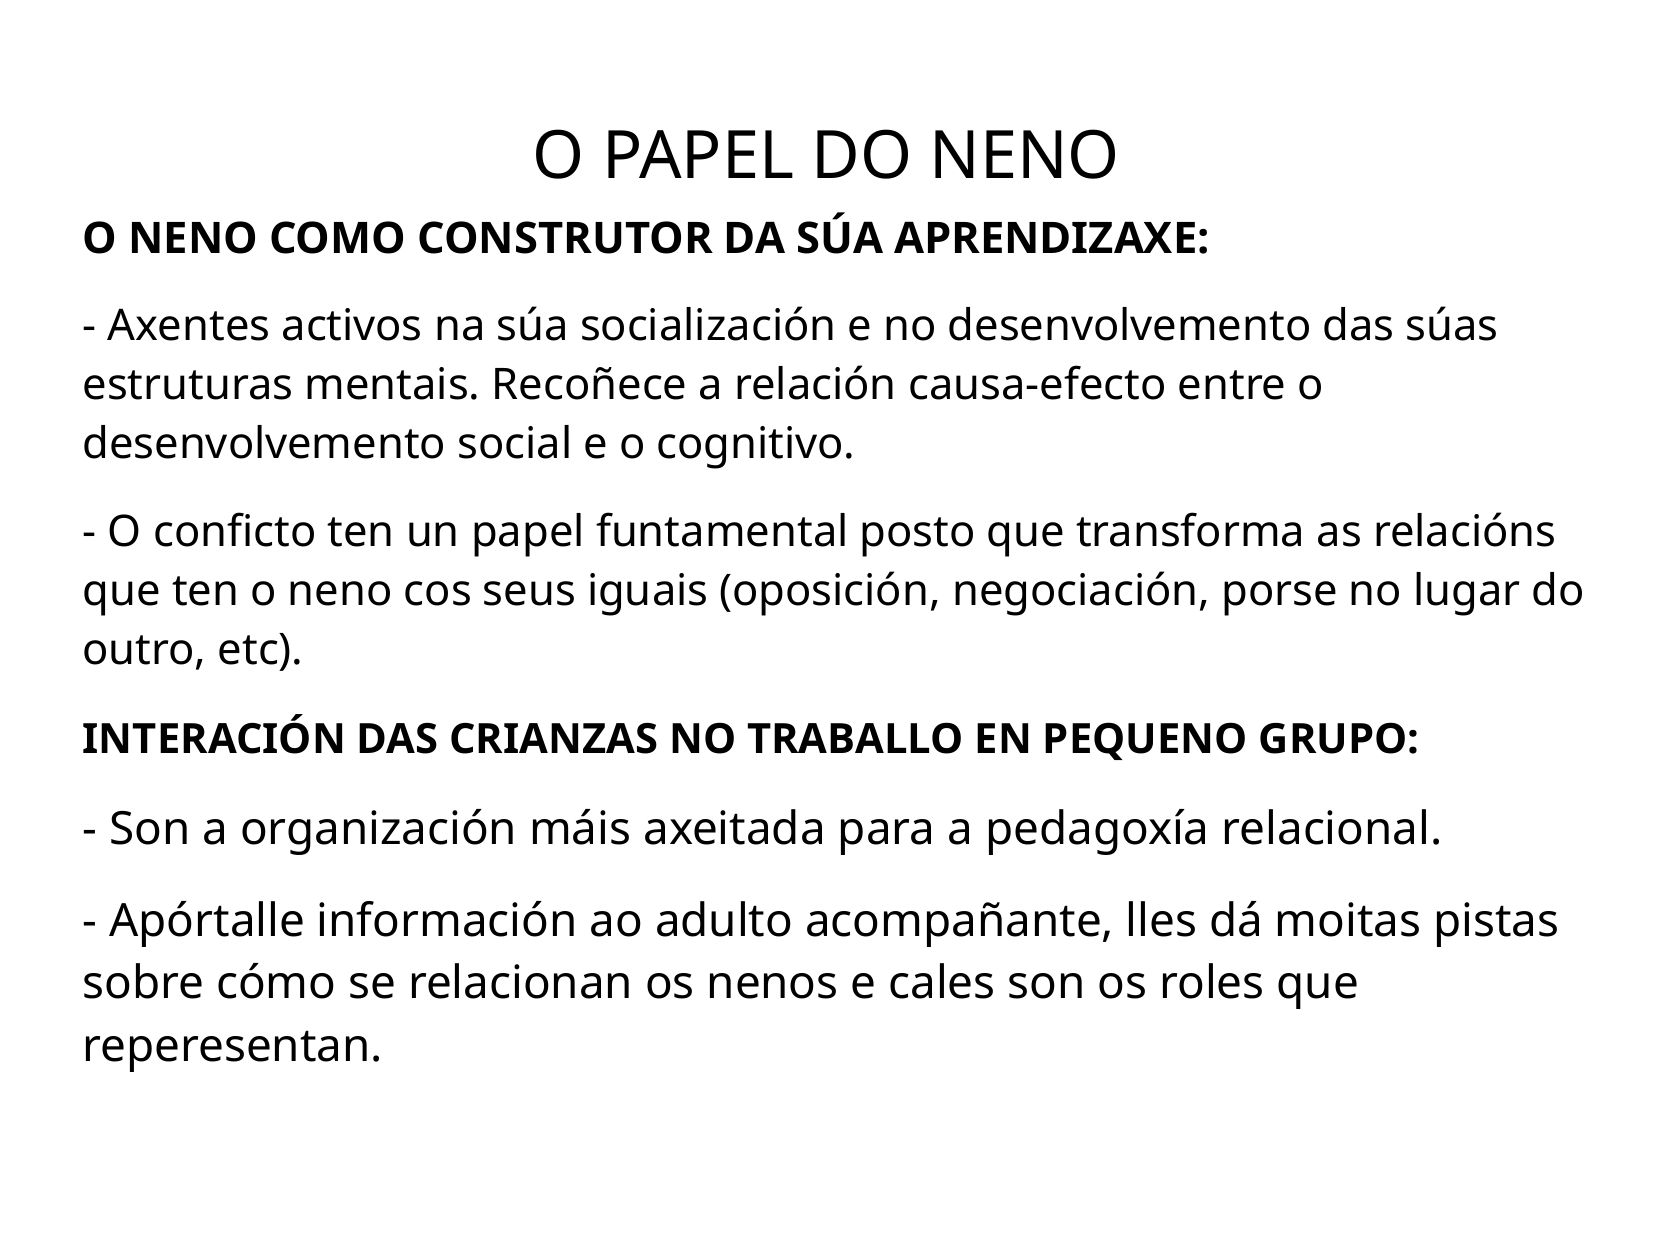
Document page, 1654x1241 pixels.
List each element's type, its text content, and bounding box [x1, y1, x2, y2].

list O NENO COMO CONSTRUTOR DA SÚA APRENDIZAXE: - Axentes activos na súa socialización e no desenvolvemento das súas estruturas mentais. Recoñece a relación causa-efecto entre o desenvolvemento social e o cognitivo. - O conficto ten un papel funtamental posto que transforma as relacións que ten o neno cos seus iguais (oposición, negociación, porse no lugar do outro, etc). [82, 206, 1595, 680]
title O PAPEL DO NENO [82, 49, 1571, 206]
list INTERACIÓN DAS CRIANZAS NO TRABALLO EN PEQUENO GRUPO: - Son a organización máis axeitada para a pedagoxía relacional. - Apórtalle información ao adulto acompañante, lles dá moitas pistas sobre cómo se relacionan os nenos e cales son os roles que reperesentan. [82, 708, 1571, 1211]
